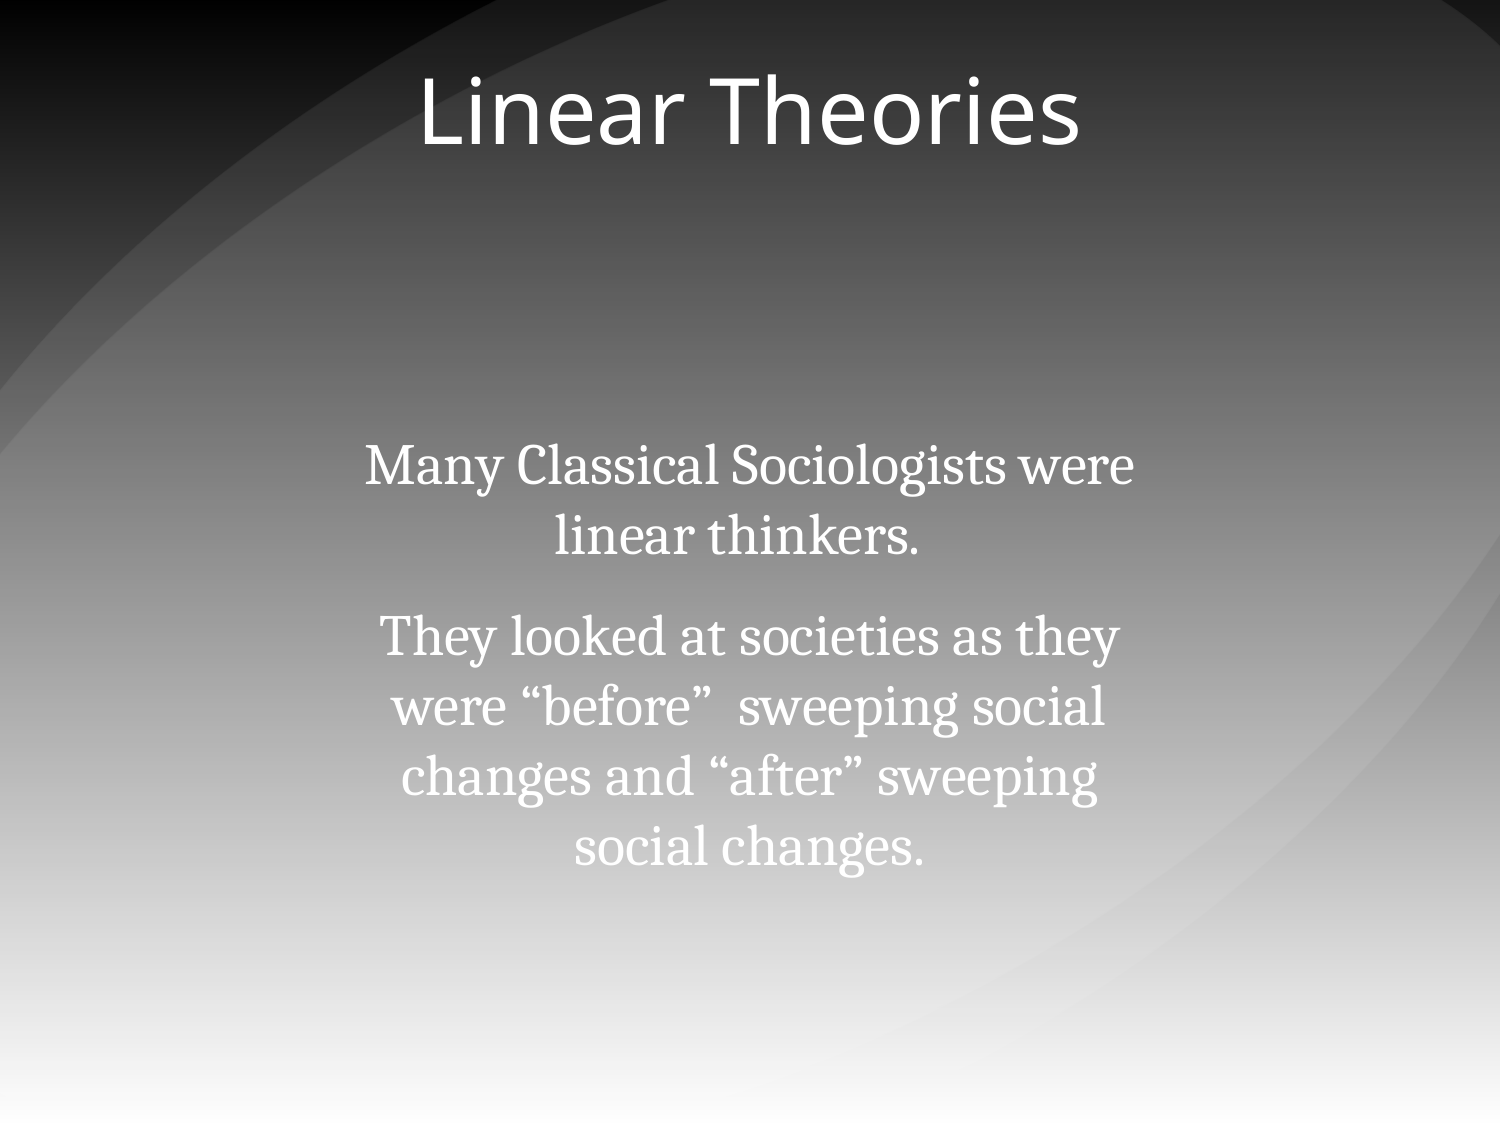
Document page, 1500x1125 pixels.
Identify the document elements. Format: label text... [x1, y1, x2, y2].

picture [0, 0, 1500, 1125]
title Linear Theories [283, 45, 1216, 288]
list Many Classical Sociologists were linear thinkers. They looked at societies as they were “before” sweeping social changes and “after” sweeping social changes. [337, 337, 1163, 975]
